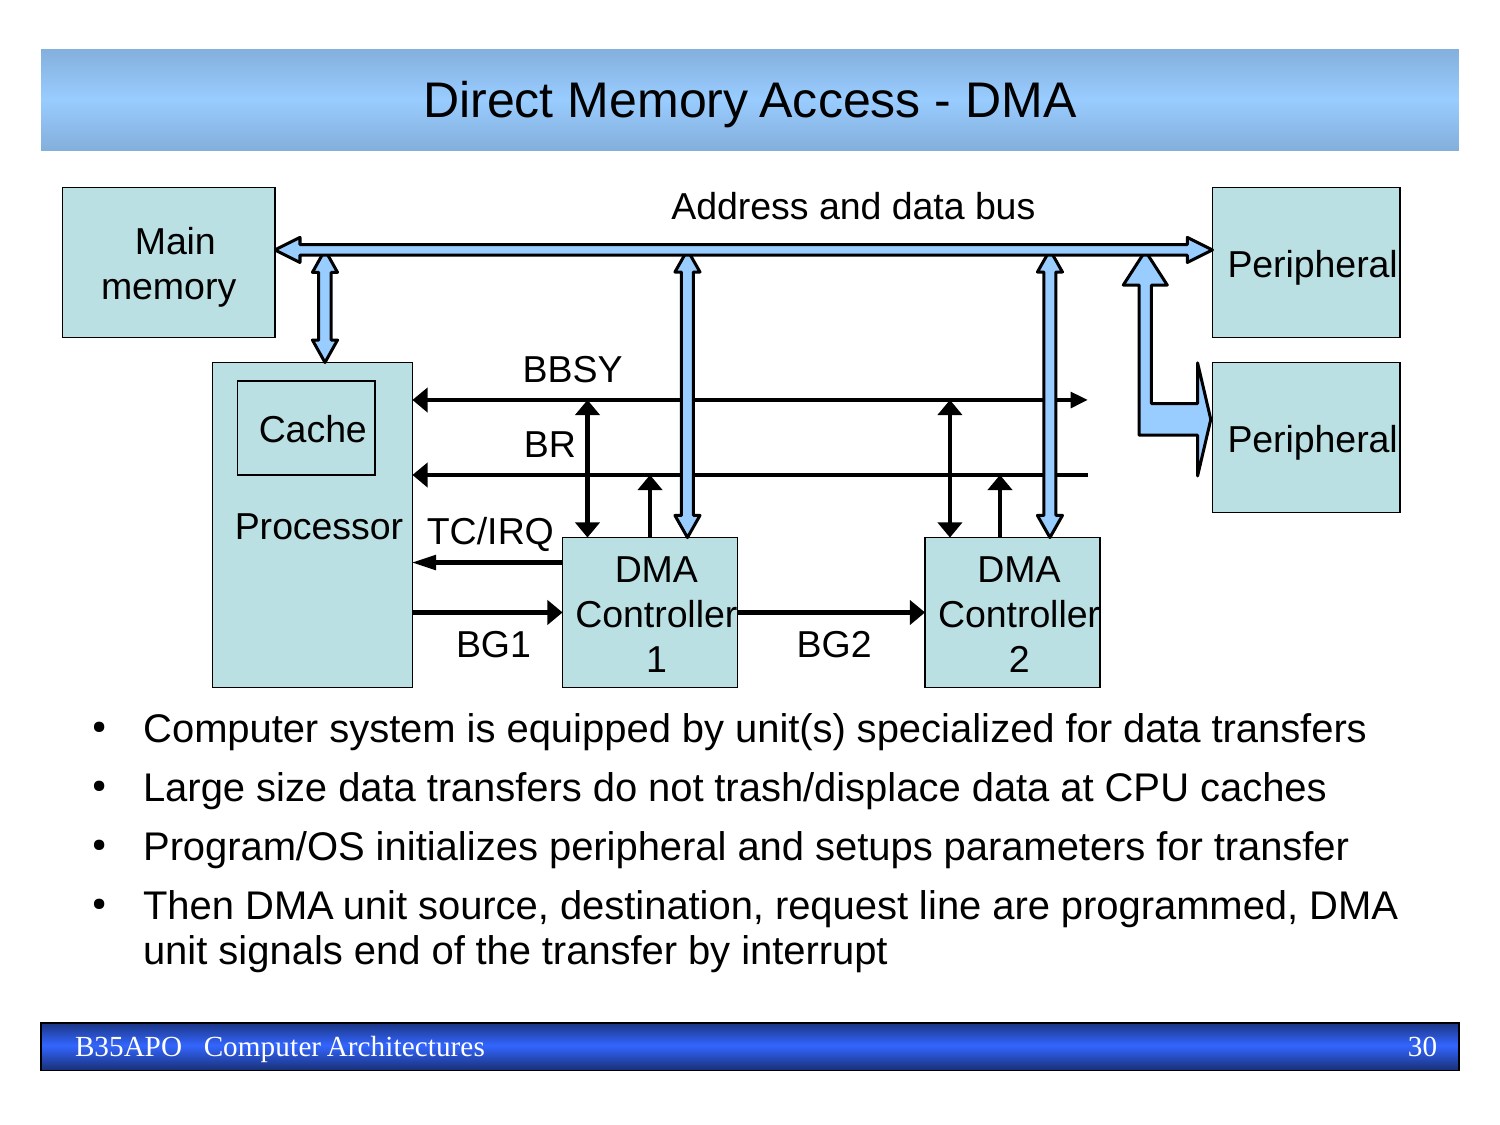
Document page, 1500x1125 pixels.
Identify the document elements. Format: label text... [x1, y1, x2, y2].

list Computer system is equipped by unit(s) specialized for data transfers Large size data transfers do not trash/displace data at CPU caches Program/OS initializes peripheral and setups parameters for transfer Then DMA unit source, destination, request line are programmed, DMA unit signals end of the transfer by interrupt [75, 705, 1426, 1006]
text_box DMA Controller 2 [924, 537, 1101, 688]
text_box DMA Controller 1 [562, 537, 738, 688]
title Direct Memory Access - DMA [41, 49, 1459, 151]
text_box BR [495, 412, 585, 473]
text_box Cache [237, 380, 375, 475]
text_box BG2 [768, 612, 887, 673]
text_box BG1 [428, 612, 546, 673]
text_box Peripheral [1212, 362, 1400, 513]
text_box BBSY [494, 337, 638, 398]
text_box [275, 237, 1213, 538]
text_box Peripheral [1212, 187, 1400, 338]
text_box TC/IRQ [398, 499, 569, 560]
text_box Processor [212, 362, 413, 688]
text_box Main memory [62, 187, 275, 338]
text_box Address and data bus [643, 174, 1051, 236]
